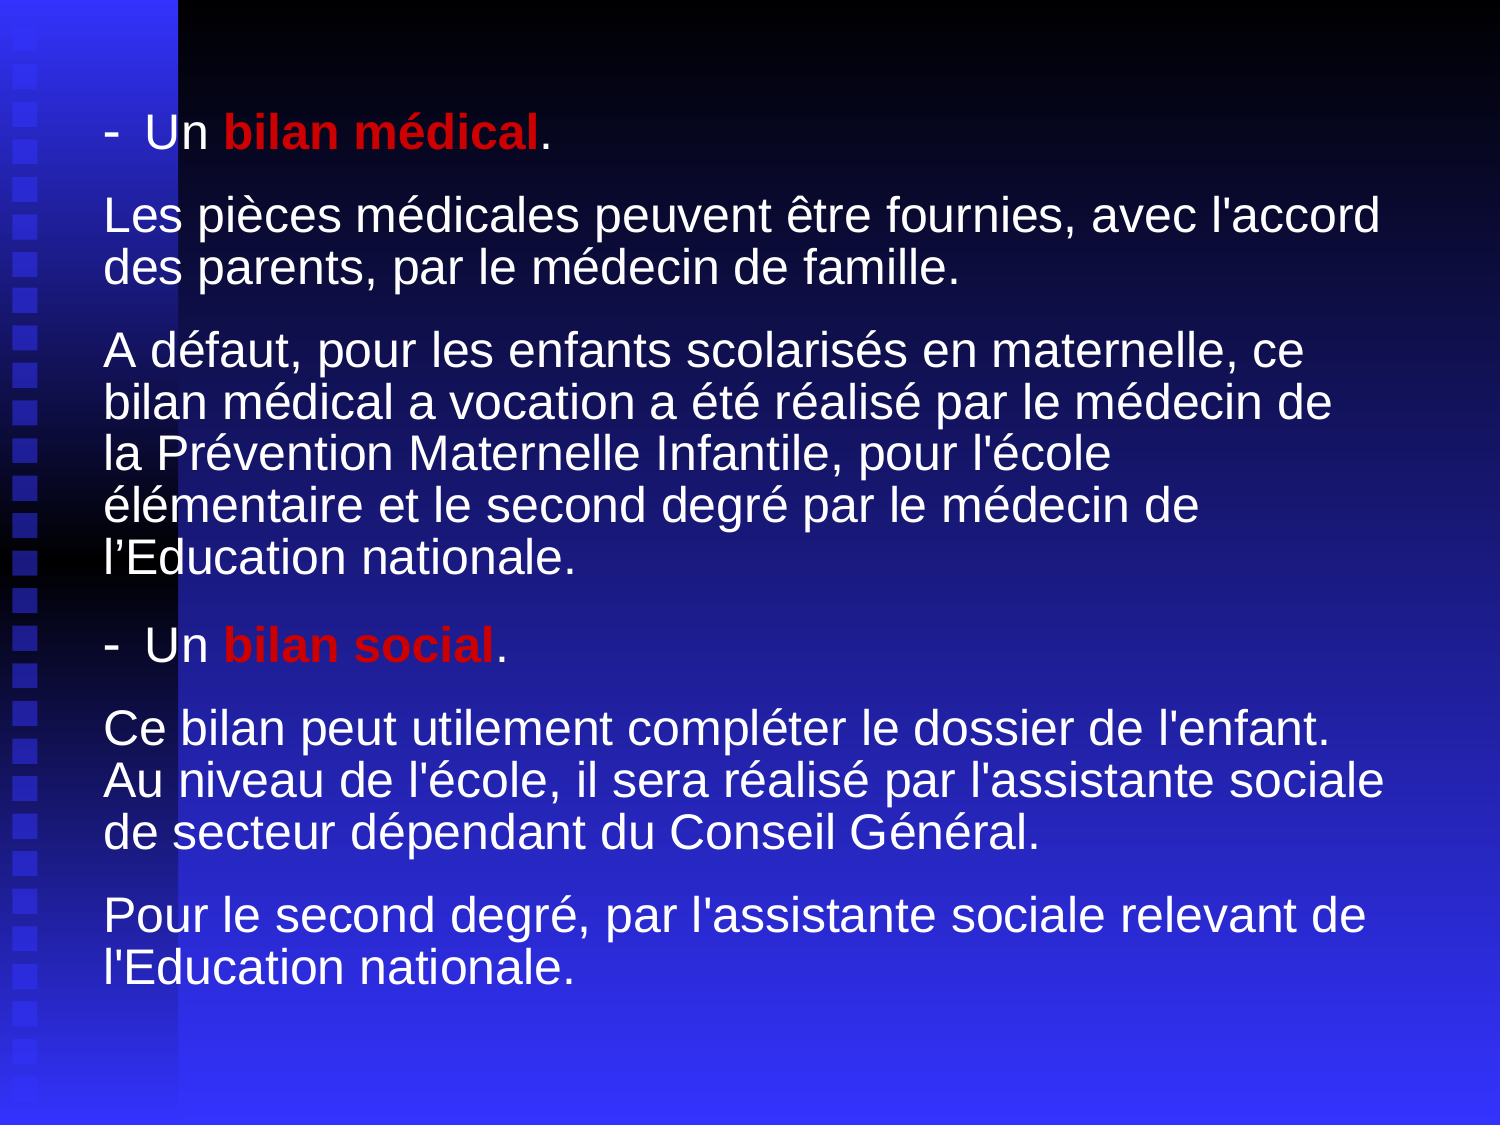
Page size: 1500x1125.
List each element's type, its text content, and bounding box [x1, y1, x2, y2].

text_box Un bilan médical. Les pièces médicales peuvent être fournies, avec l'accord des parents, par le médecin de famille. A défaut, pour les enfants scolarisés en maternelle, ce bilan médical a vocation a été réalisé par le médecin de la Prévention Maternelle Infantile, pour l'école élémentaire et le second degré par le médecin de l’Education nationale. Un bilan social. Ce bilan peut utilement compléter le dossier de l'enfant. Au niveau de l'école, il sera réalisé par l'assistante sociale de secteur dépendant du Conseil Général. Pour le second degré, par l'assistante sociale relevant de l'Education nationale. [88, 95, 1402, 1003]
